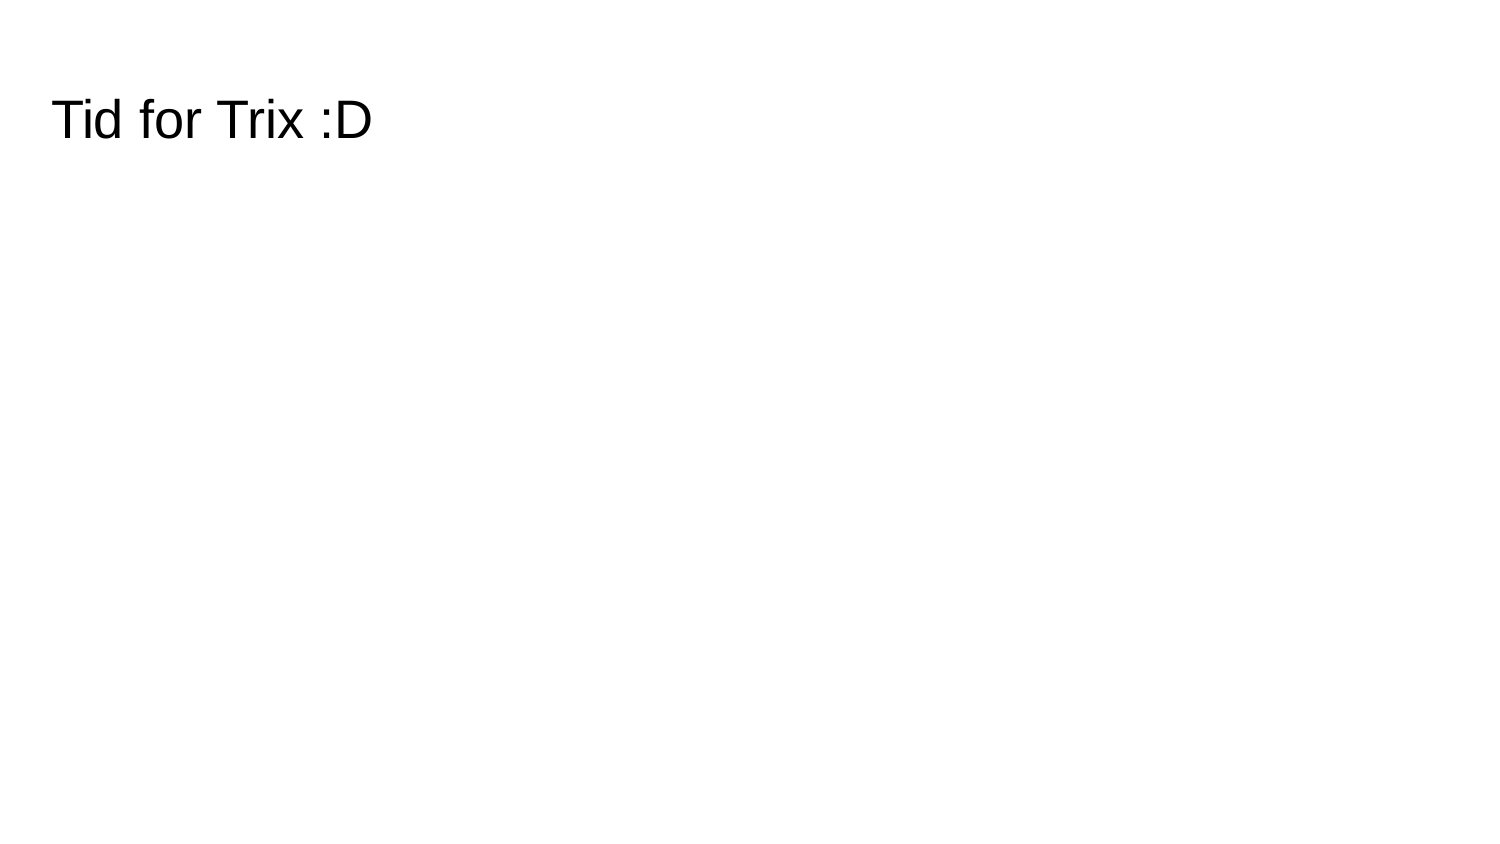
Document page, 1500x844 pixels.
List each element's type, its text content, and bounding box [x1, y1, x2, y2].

title Tid for Trix :D [51, 72, 1449, 167]
